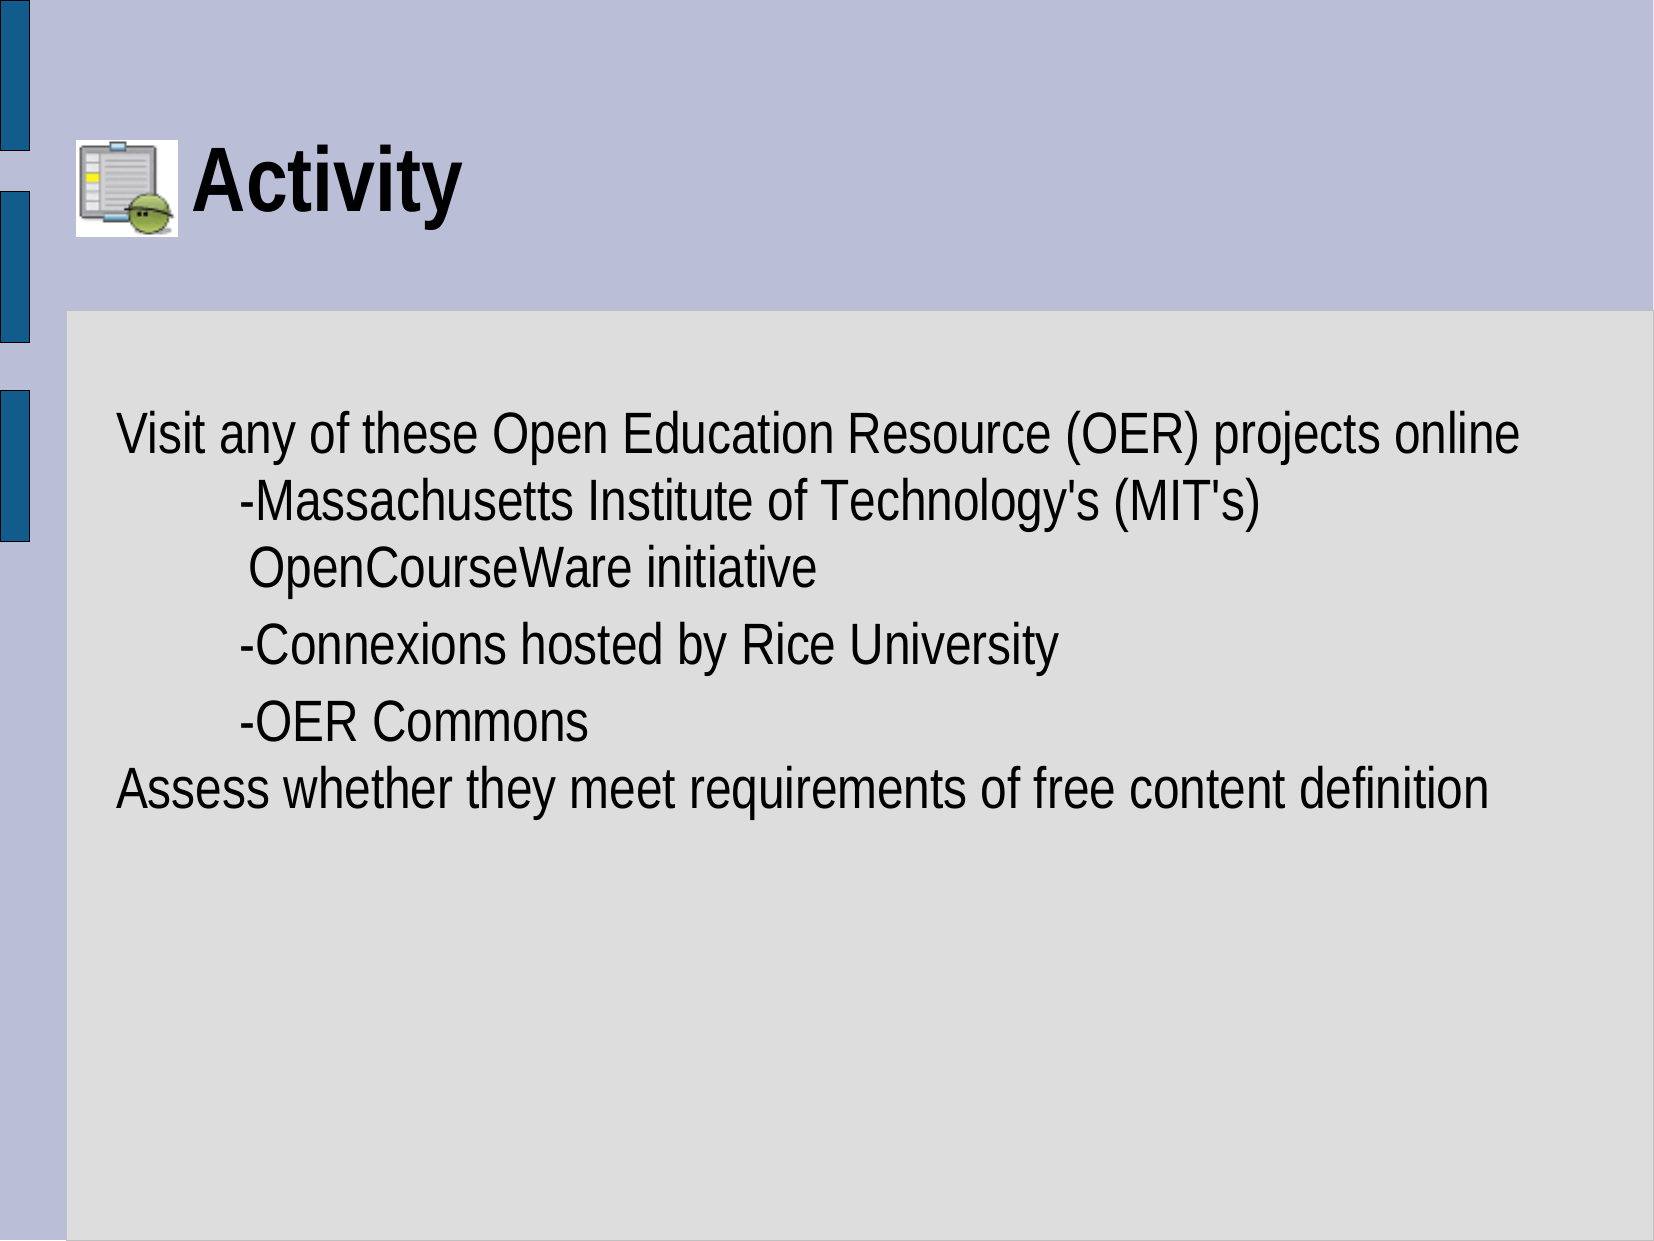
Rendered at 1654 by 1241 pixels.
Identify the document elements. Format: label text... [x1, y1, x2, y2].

text_box Activity [177, 118, 562, 238]
picture [76, 140, 177, 237]
text_box Visit any of these Open Education Resource (OER) projects online -Massachusetts Institute of Technology's (MIT's) OpenCourseWare initiative -Connexions hosted by Rice University -OER Commons Assess whether they meet requirements of free content definition [75, 391, 1654, 826]
